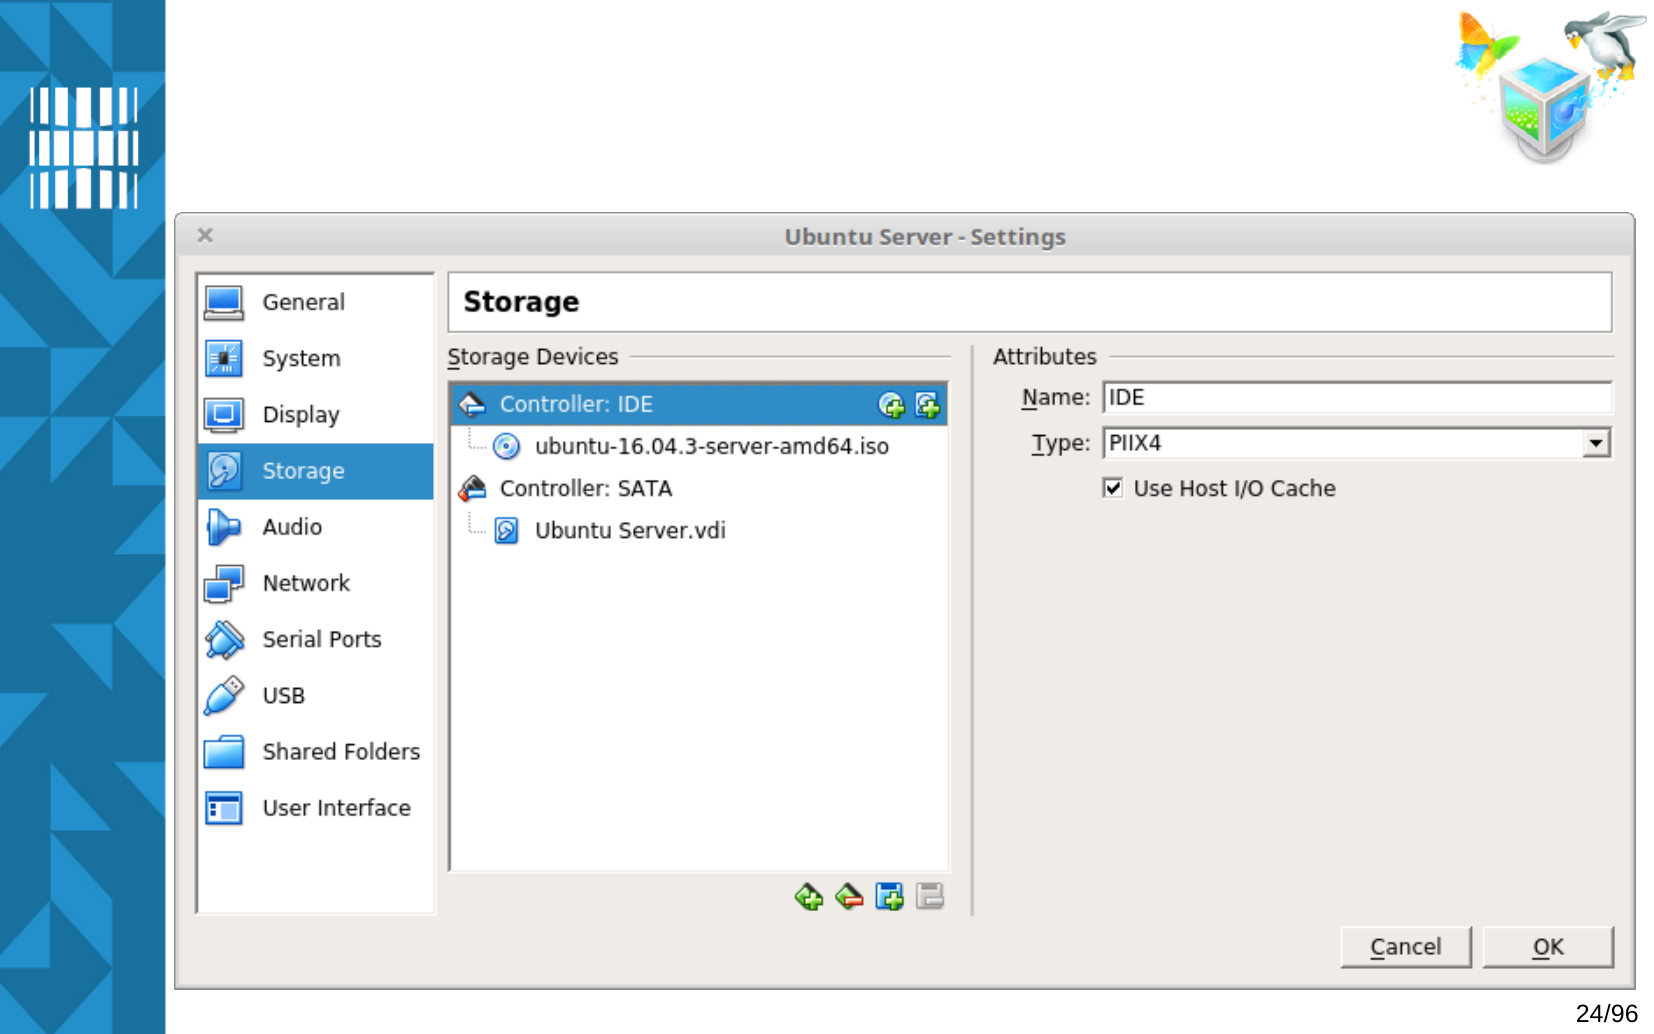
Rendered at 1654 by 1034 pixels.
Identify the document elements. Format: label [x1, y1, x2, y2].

picture [174, 212, 1636, 990]
picture [1452, 7, 1653, 166]
